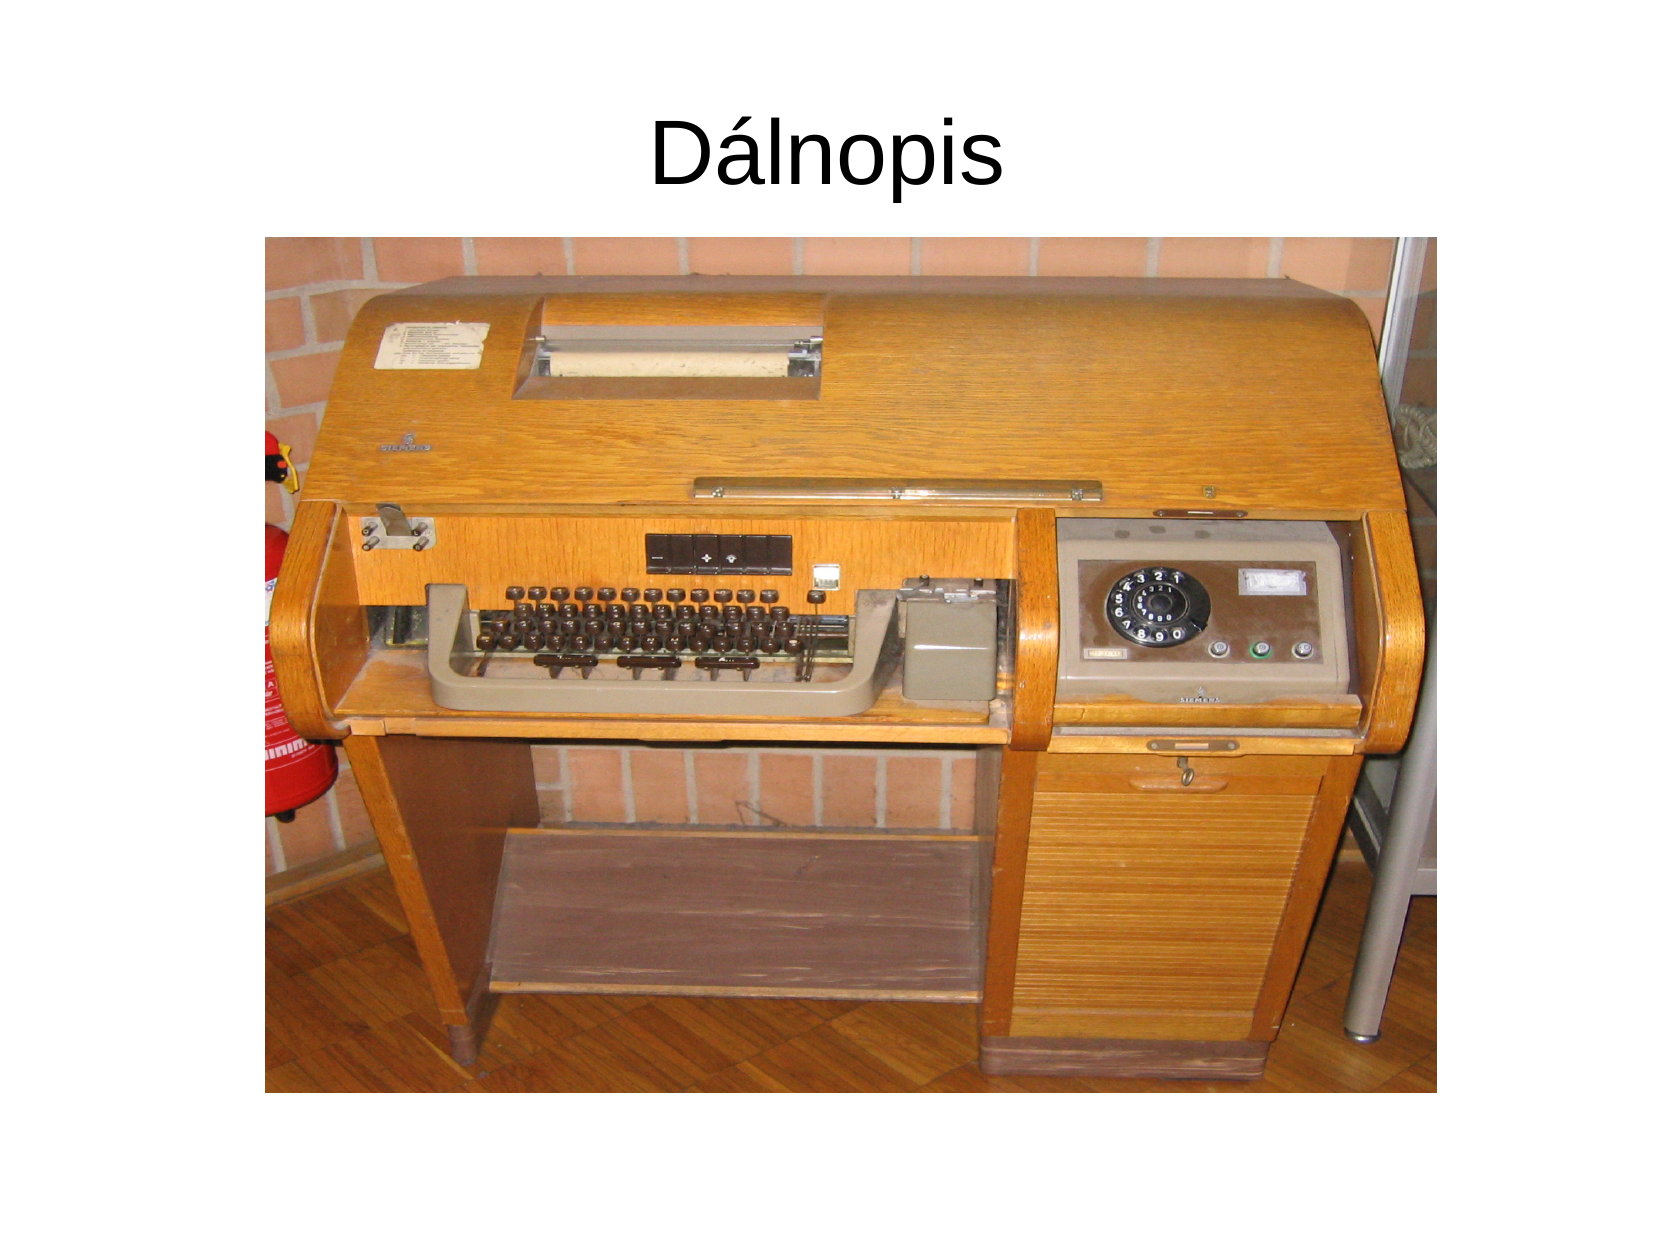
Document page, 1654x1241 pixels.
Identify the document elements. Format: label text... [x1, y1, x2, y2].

picture [265, 237, 1437, 1093]
title Dálnopis [82, 49, 1571, 257]
